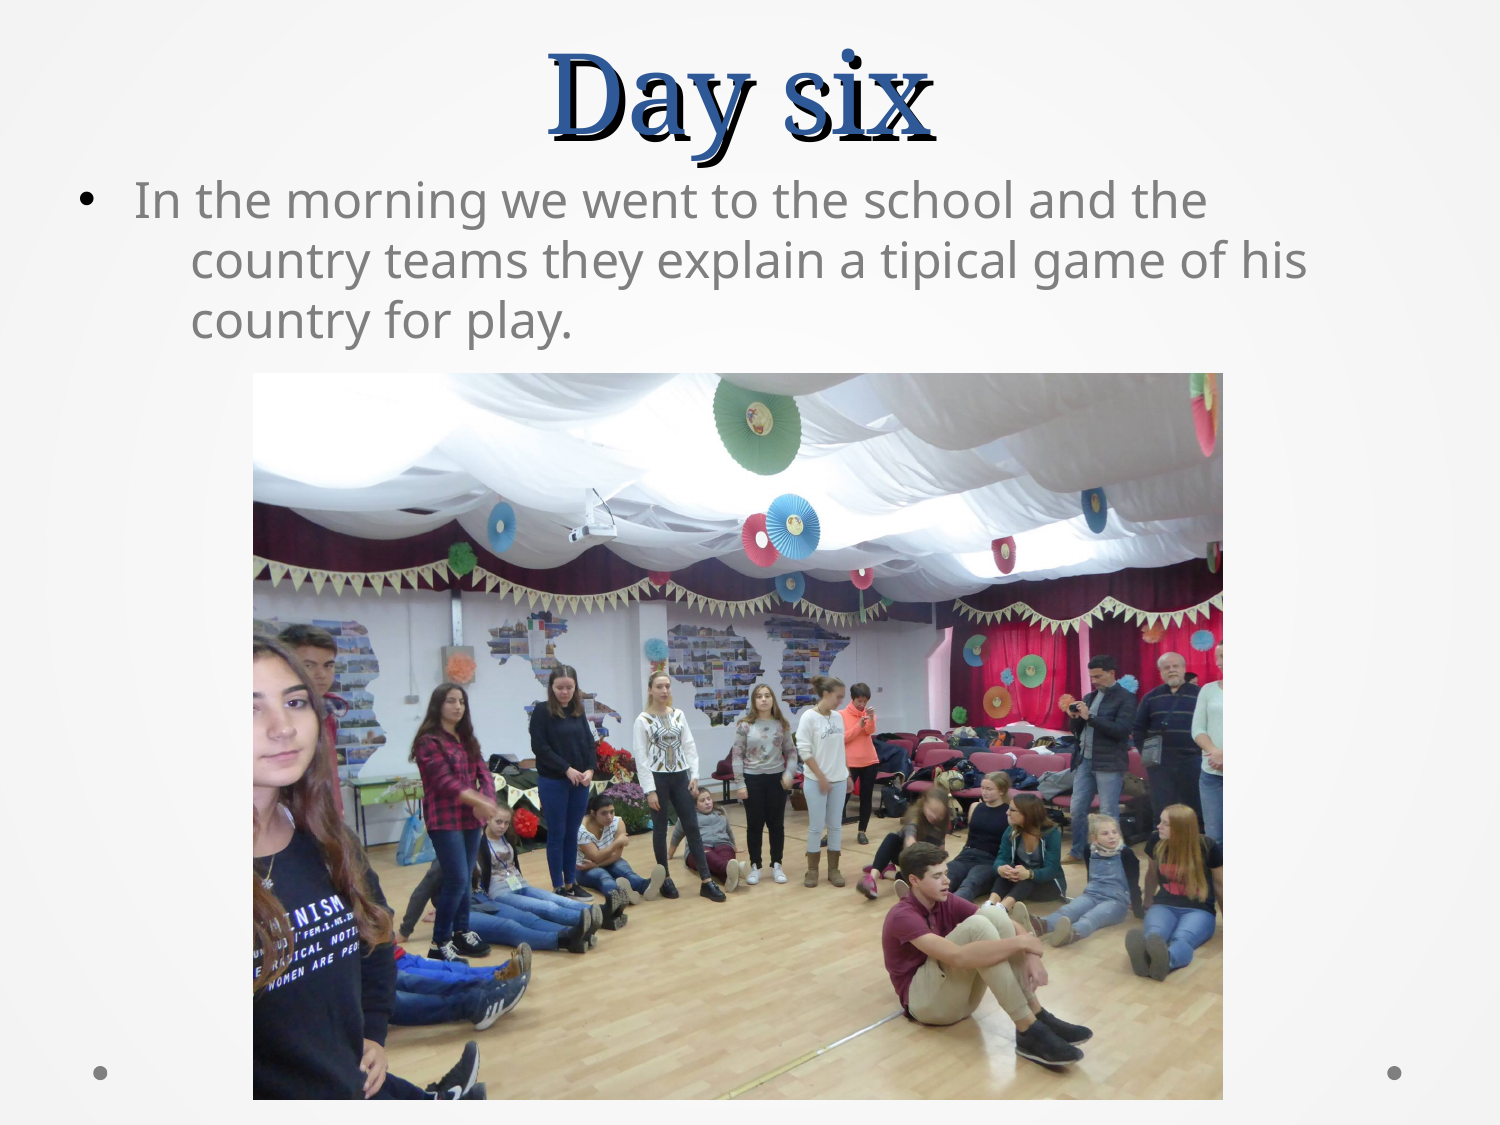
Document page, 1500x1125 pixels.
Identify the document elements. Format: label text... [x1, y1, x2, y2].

picture [253, 373, 1223, 1100]
list In the morning we went to the school and the country teams they explain a tipical game of his country for play. [63, 160, 1414, 904]
title Day six [58, 4, 1419, 165]
